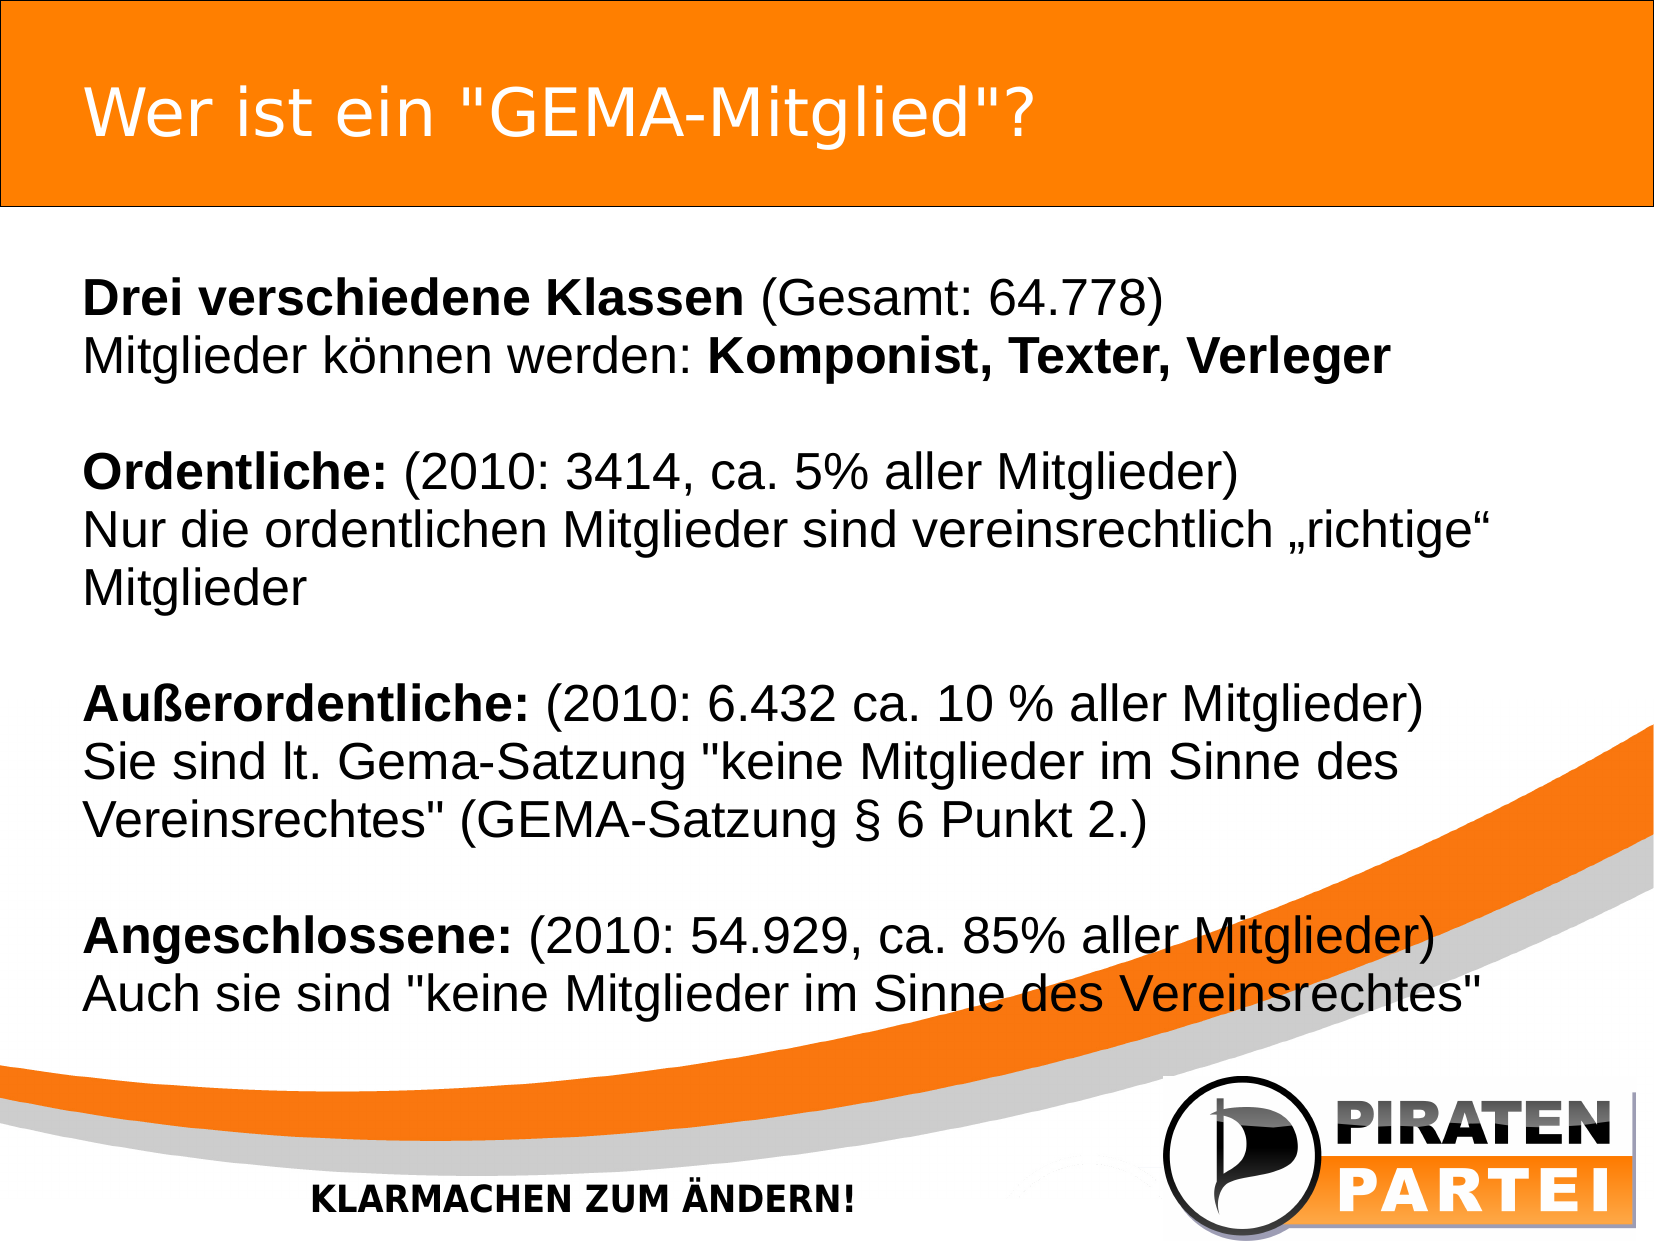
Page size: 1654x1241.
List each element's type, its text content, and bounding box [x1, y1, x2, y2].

picture [392, 1190, 399, 1197]
title Wer ist ein "GEMA-Mitglied"? [82, 56, 1571, 170]
picture [796, 1190, 803, 1197]
picture [0, 699, 1654, 1241]
picture [745, 1190, 756, 1199]
subtitle Drei verschiedene Klassen (Gesamt: 64.778) Mitglieder können werden: Komponist, Texter, Verleger Ordentliche: (2010: 3414, ca. 5% aller Mitglieder) Nur die ordentlichen Mitglieder sind vereinsrechtlich „richtige“ Mitglieder Außerordentliche: (2010: 6.432 ca. 10 % aller Mitglieder) Sie sind lt. Gema-Satzung "keine Mitglieder im Sinne des Vereinsrechtes" (GEMA-Satzung § 6 Punkt 2.) Angeschlossene: (2010: 54.929, ca. 85% aller Mitglieder) Auch sie sind "keine Mitglieder im Sinne des Vereinsrechtes" [82, 243, 1571, 1048]
